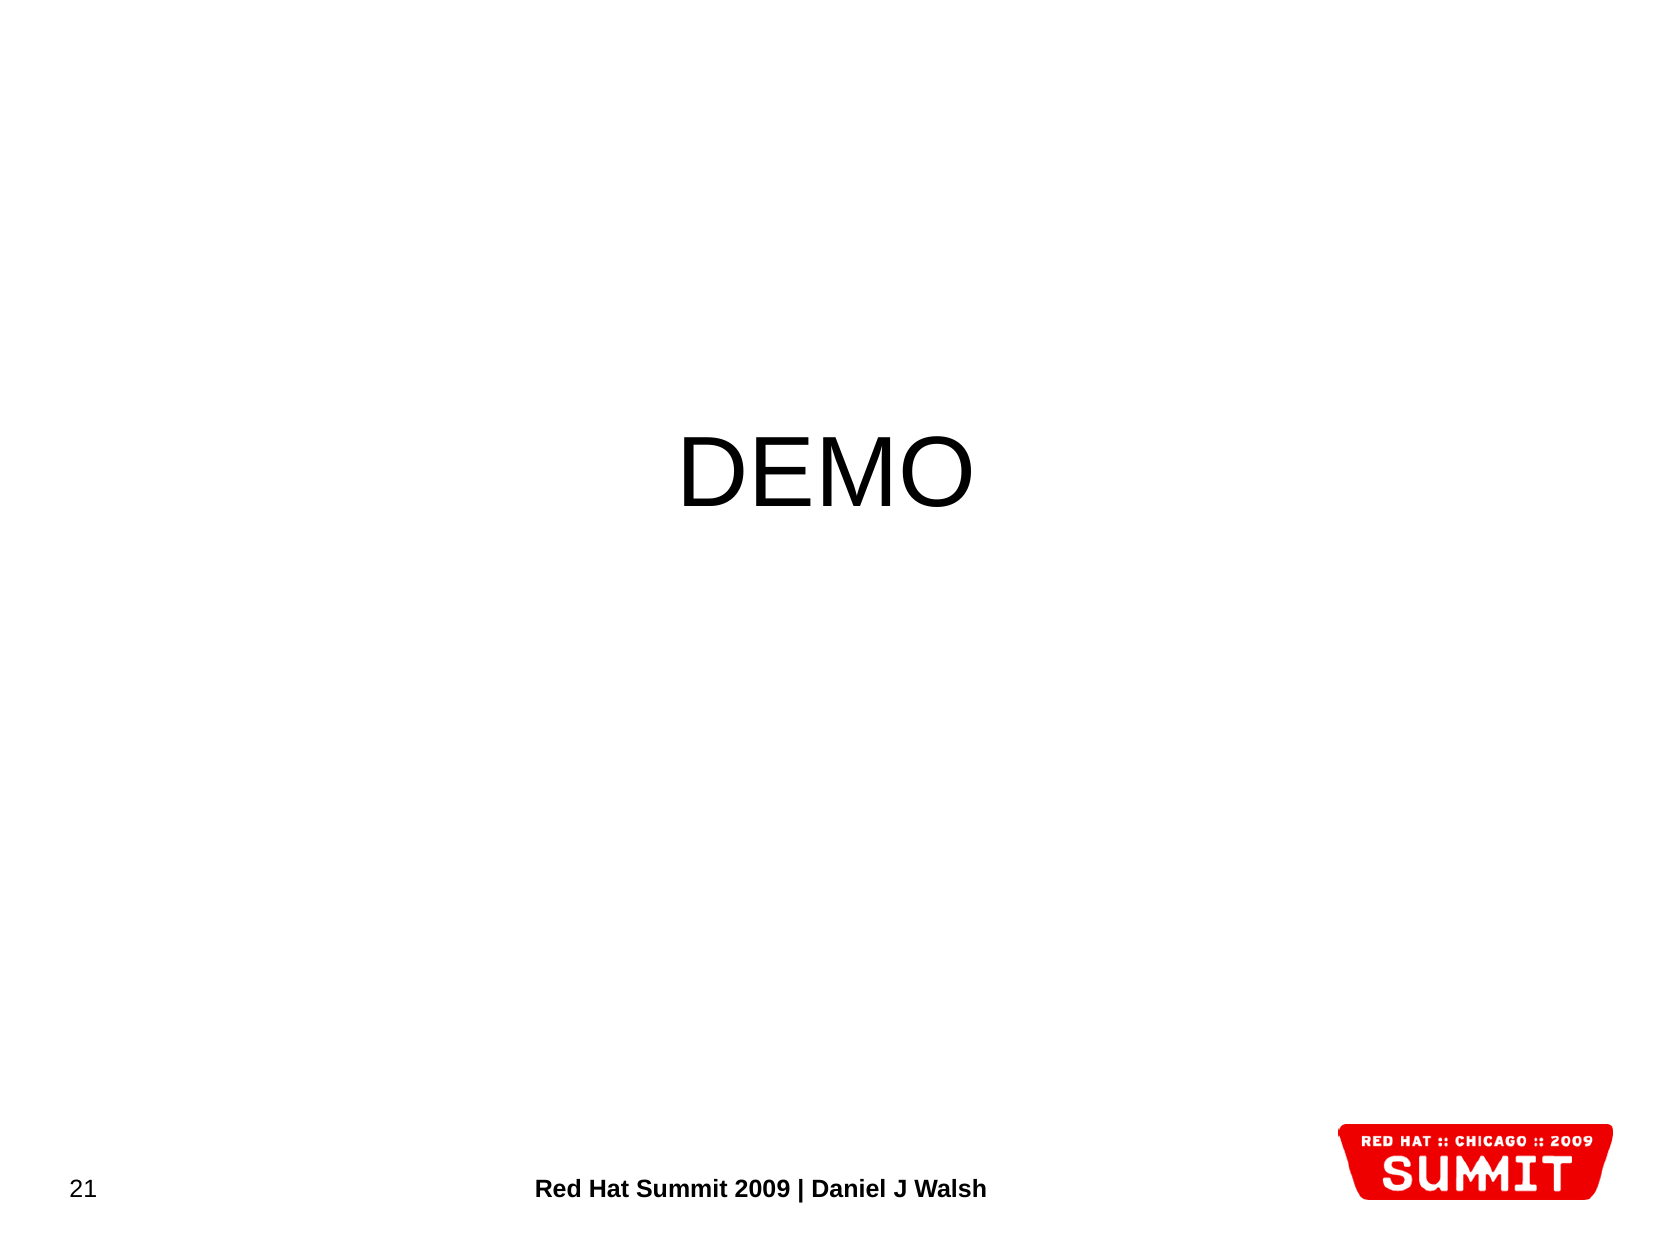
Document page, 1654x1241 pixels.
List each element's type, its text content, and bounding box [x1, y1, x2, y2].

picture [1338, 1124, 1613, 1200]
subtitle DEMO [82, 37, 1571, 1039]
